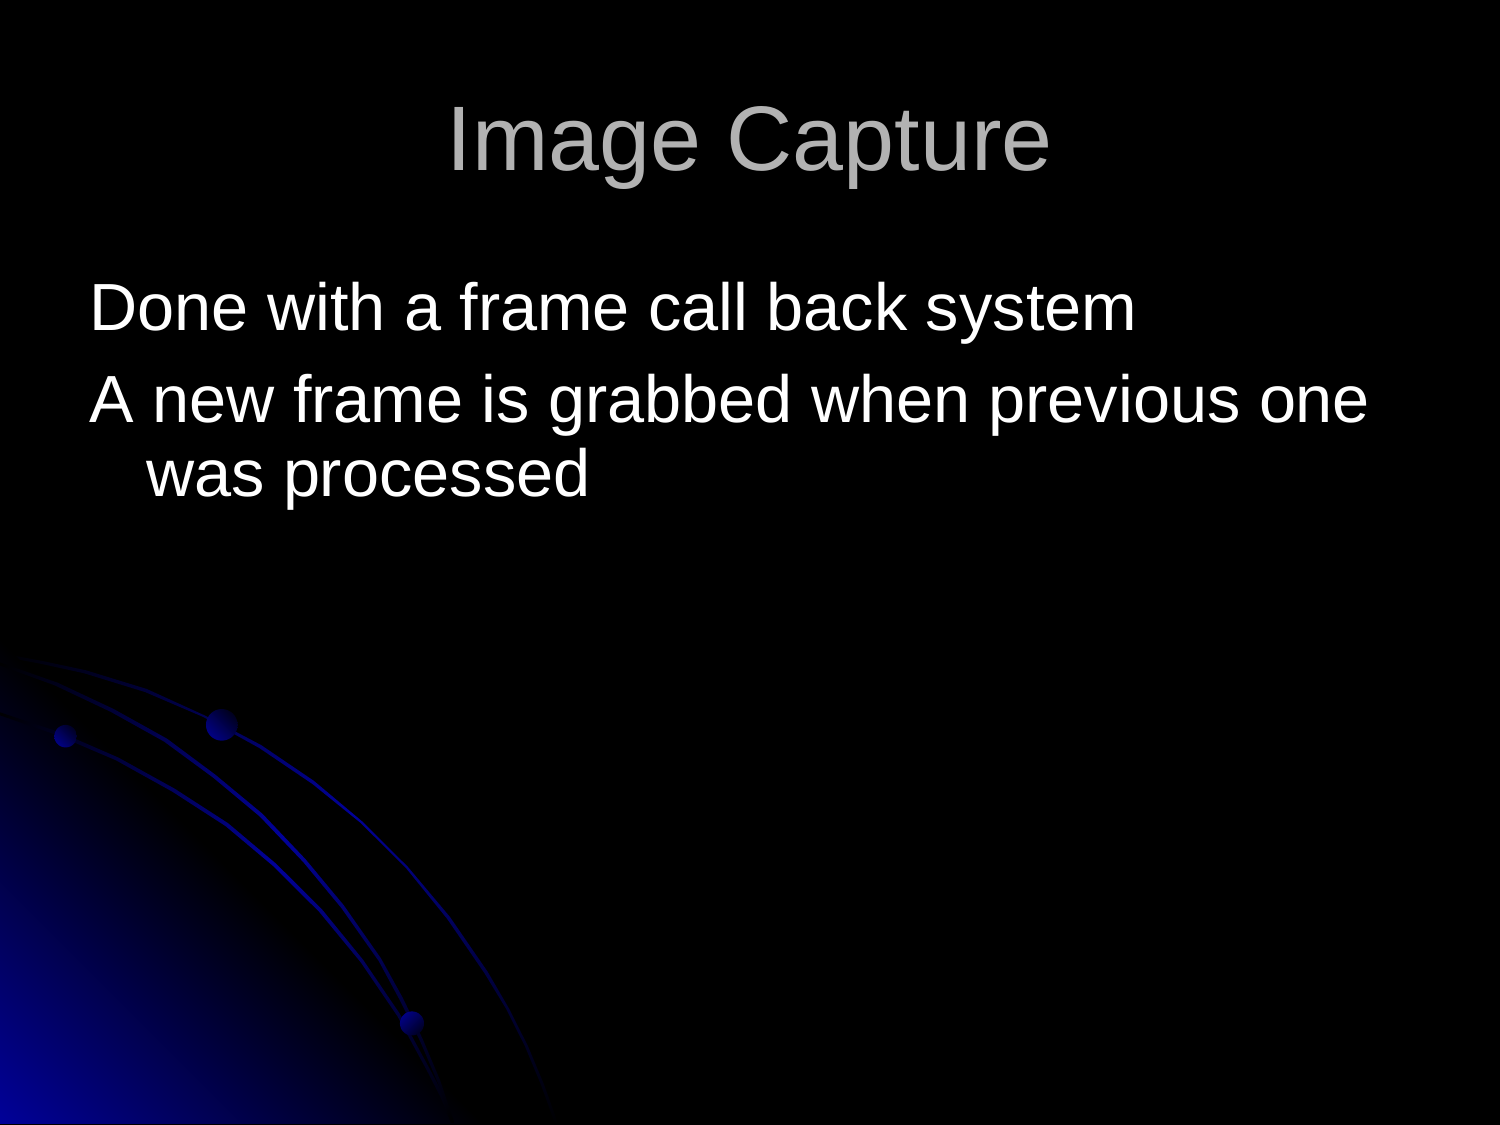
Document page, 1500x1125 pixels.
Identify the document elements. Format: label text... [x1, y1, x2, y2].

title Image Capture [75, 45, 1426, 233]
list Done with a frame call back system A new frame is grabbed when previous one was processed [75, 262, 1426, 1006]
